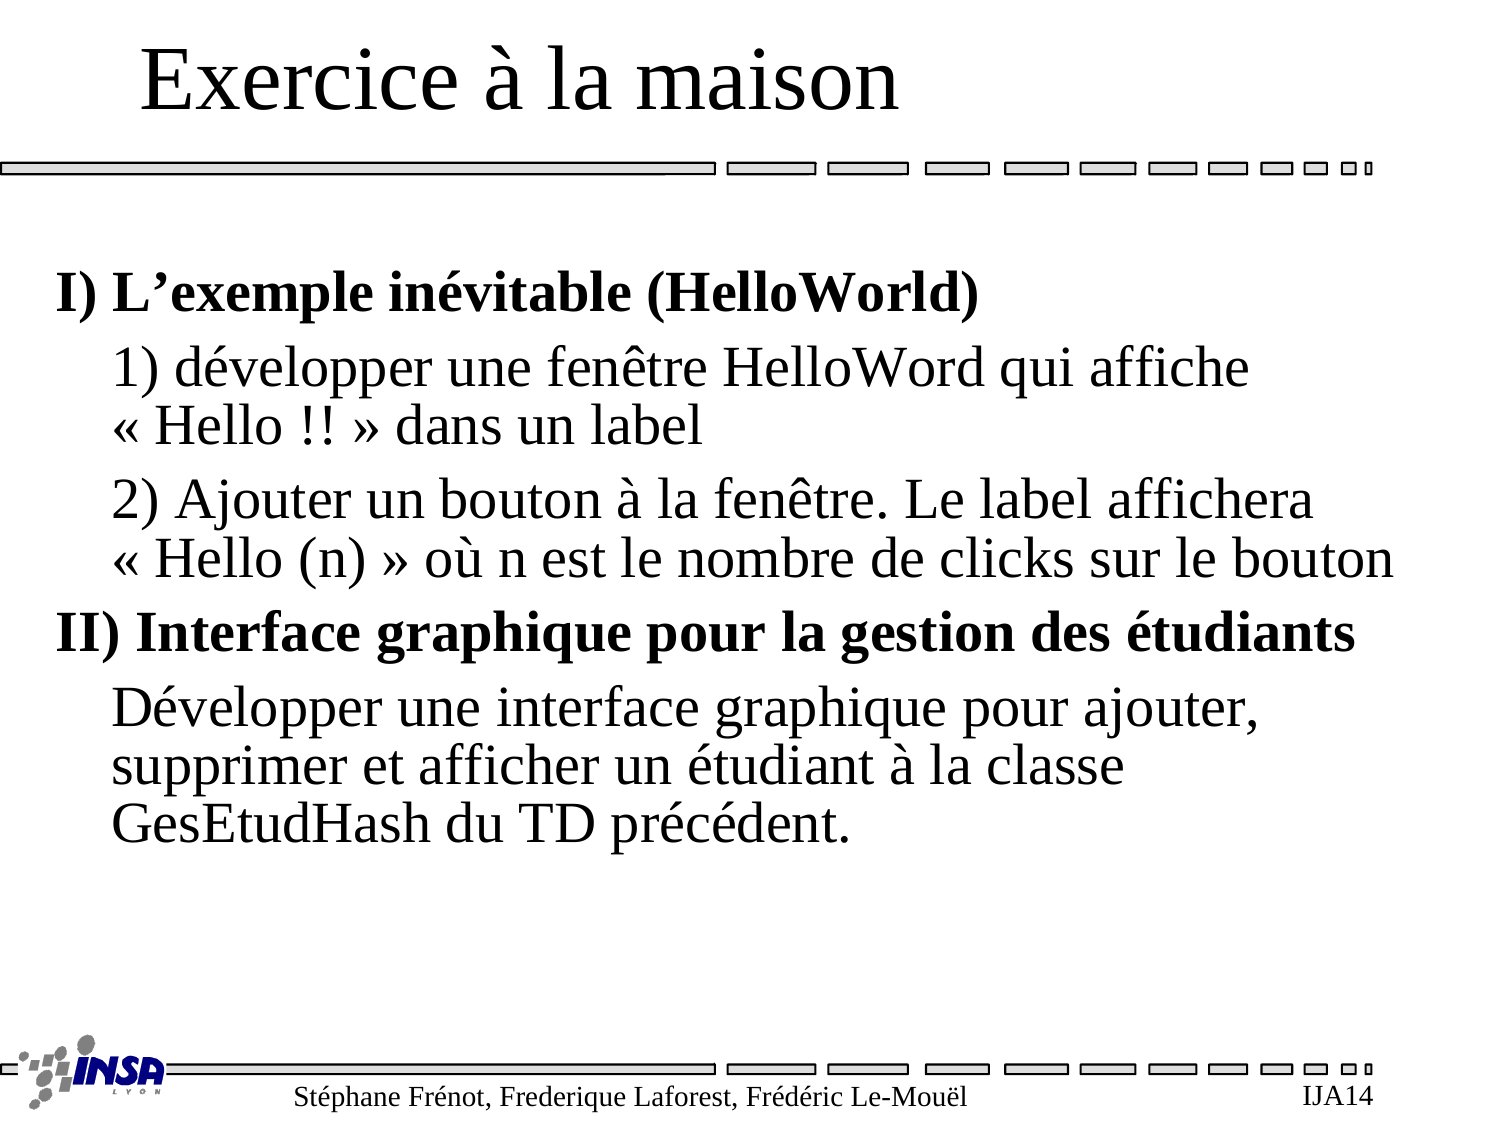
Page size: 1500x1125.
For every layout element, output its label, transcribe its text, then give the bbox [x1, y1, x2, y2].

title Exercice à la maison [125, 0, 1400, 162]
list I) L’exemple inévitable (HelloWorld) 1) développer une fenêtre HelloWord qui affiche « Hello !! » dans un label 2) Ajouter un bouton à la fenêtre. Le label affichera « Hello (n) » où n est le nombre de clicks sur le bouton II) Interface graphique pour la gestion des étudiants Développer une interface graphique pour ajouter, supprimer et afficher un étudiant à la classe GesEtudHash du TD précédent. [41, 255, 1459, 931]
